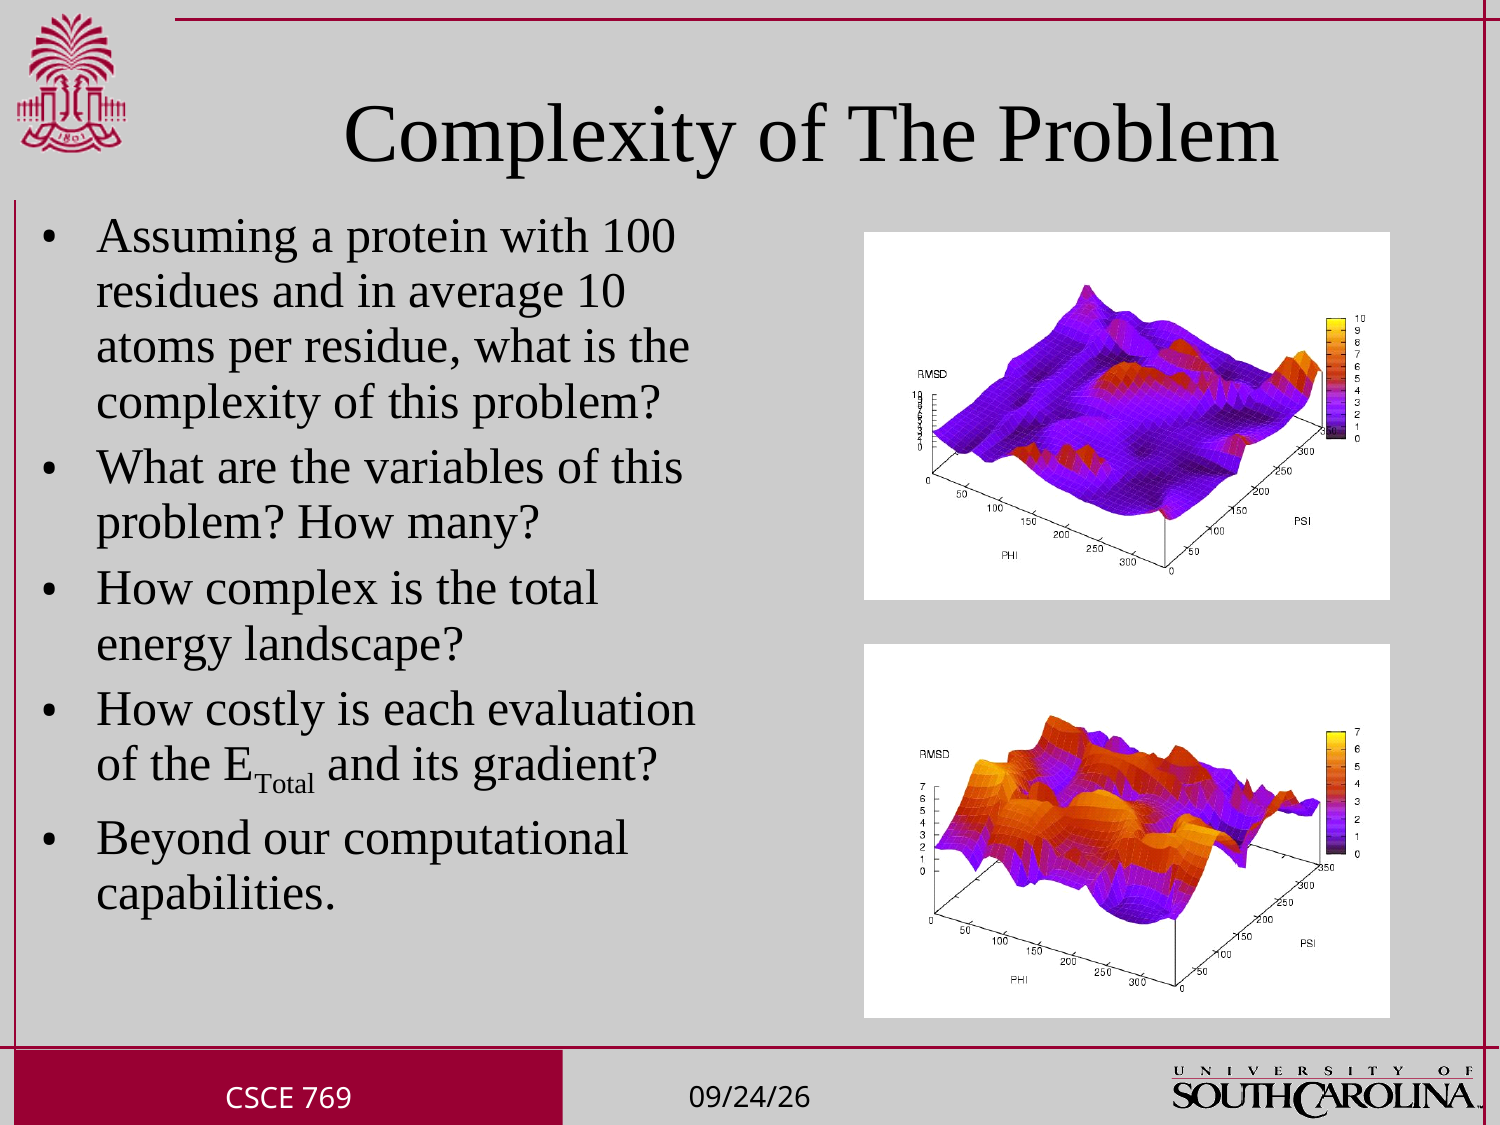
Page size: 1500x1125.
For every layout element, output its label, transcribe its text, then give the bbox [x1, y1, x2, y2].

list Assuming a protein with 100 residues and in average 10 atoms per residue, what is the complexity of this problem? What are the variables of this problem? How many? How complex is the total energy landscape? How costly is each evaluation of the ETotal and its gradient? Beyond our computational capabilities. [24, 200, 733, 1028]
picture [12, 12, 131, 155]
picture [864, 644, 1390, 1018]
title Complexity of The Problem [174, 9, 1450, 188]
picture [864, 232, 1390, 601]
picture [1162, 1049, 1483, 1125]
